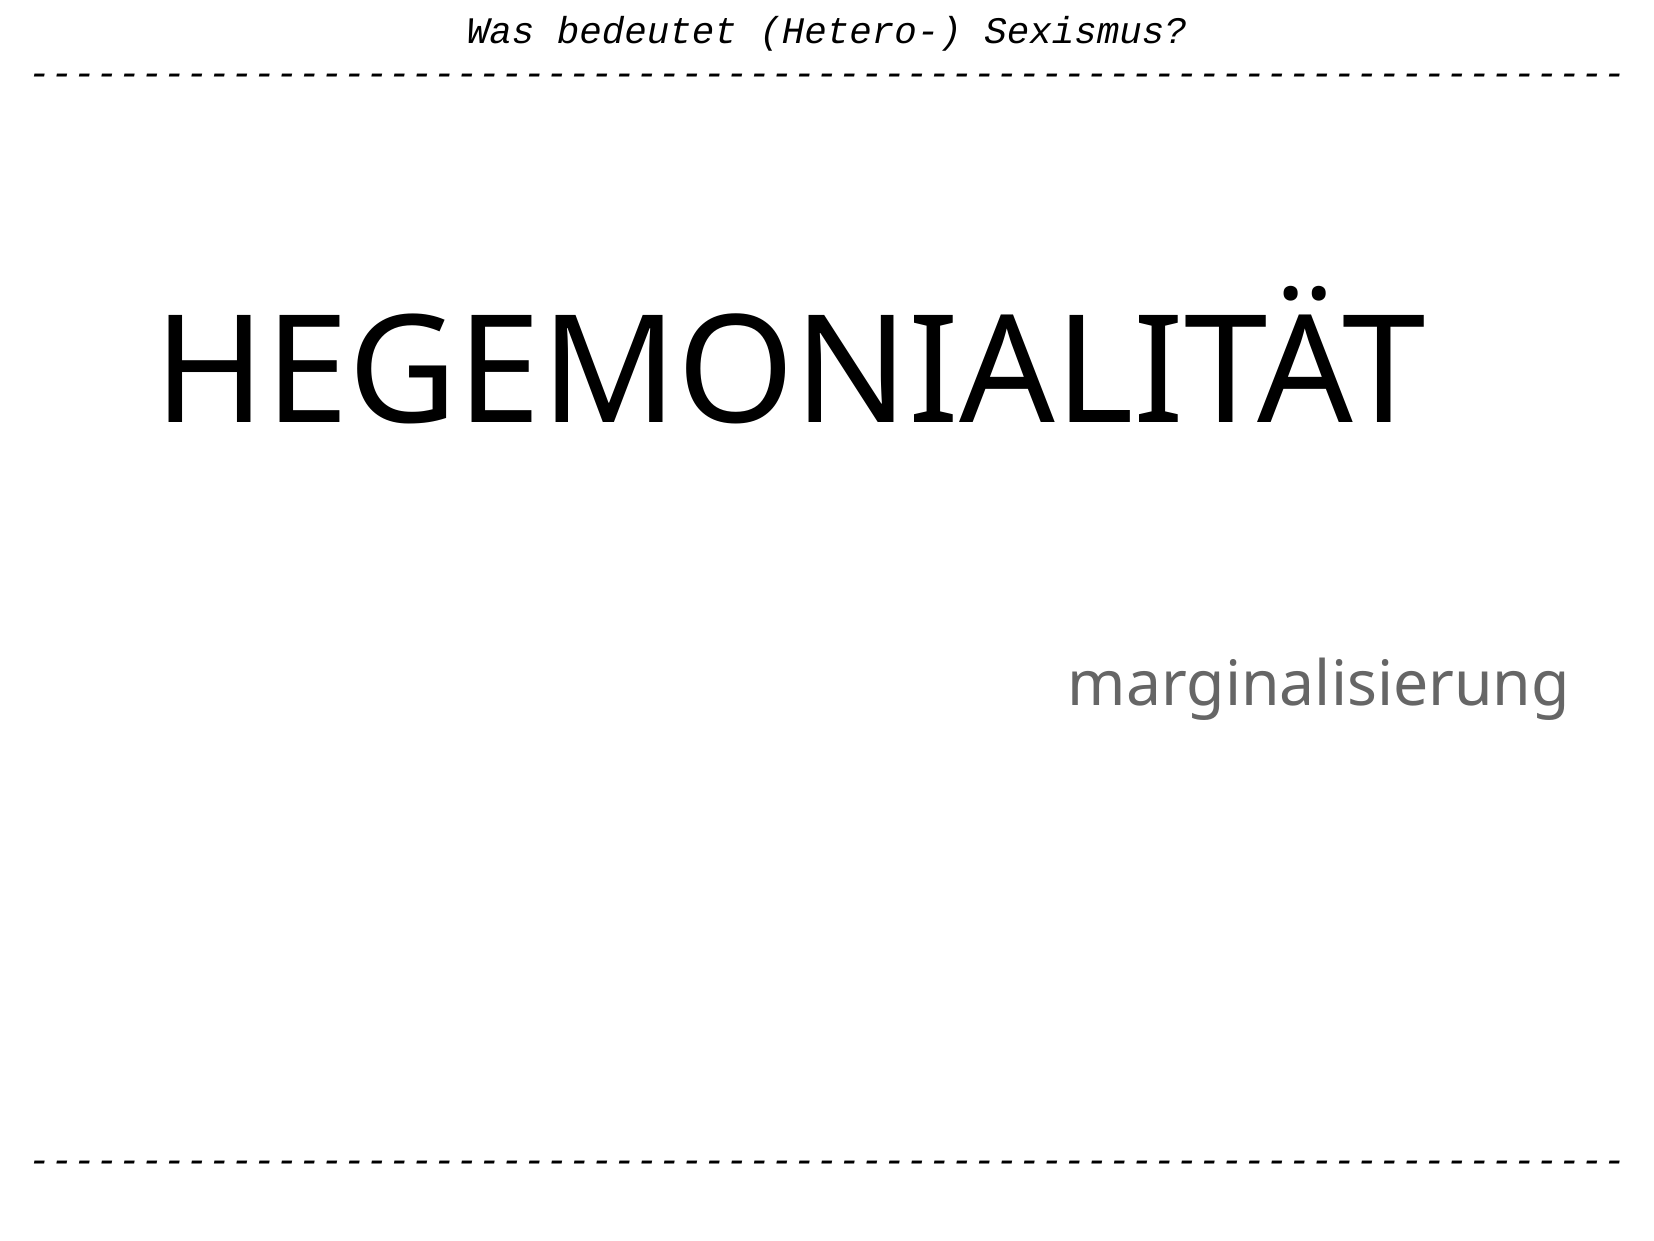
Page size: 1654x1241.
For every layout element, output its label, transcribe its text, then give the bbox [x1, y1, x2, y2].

title ----------------------------------------------------------------------- [0, 1098, 1654, 1184]
title Was bedeutet (Hetero-) Sexismus? ----------------------------------------------------------------------- [0, 12, 1654, 98]
list HEGEMONIALITÄT marginalisierung [82, 130, 1571, 1098]
